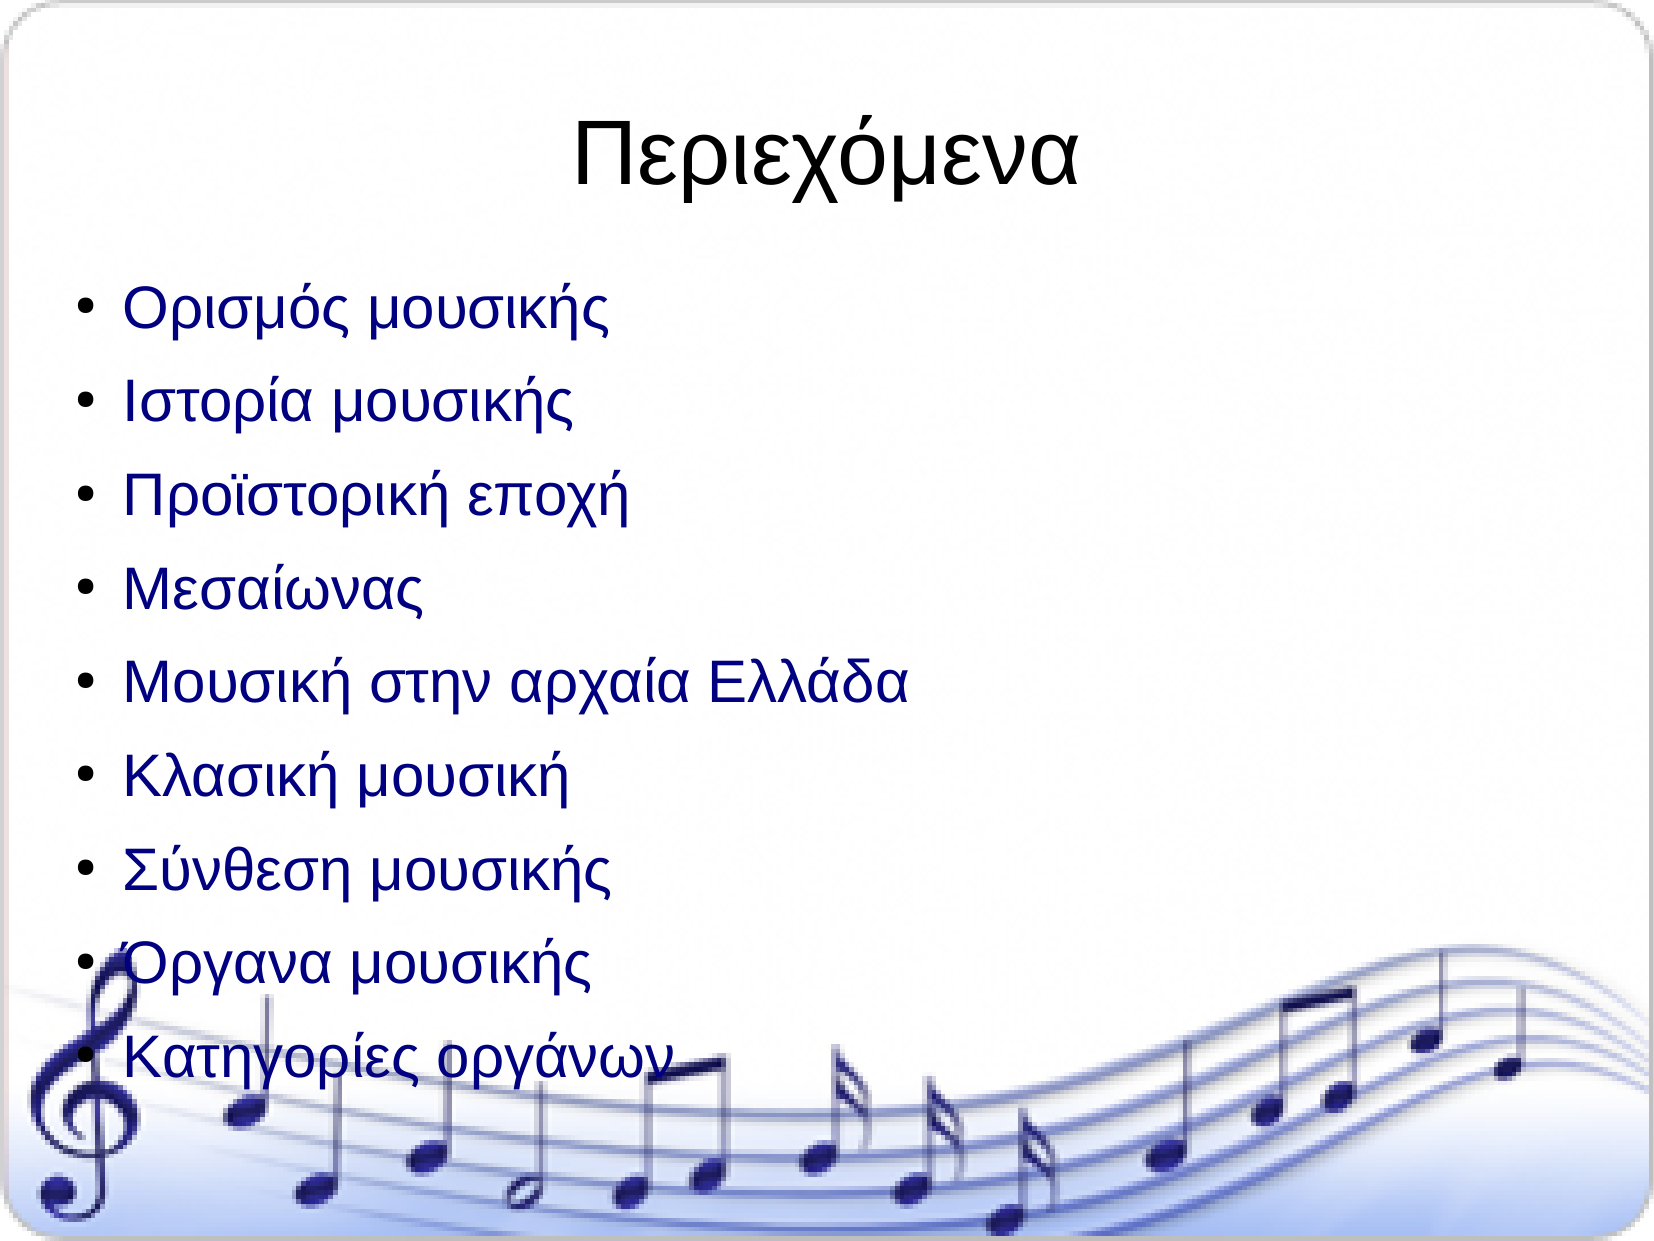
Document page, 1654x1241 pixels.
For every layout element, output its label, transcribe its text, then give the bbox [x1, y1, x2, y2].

title Περιεχόμενα [82, 49, 1571, 257]
list Ορισμός μουσικής Ιστορία μουσικής Προϊστορική εποχή Μεσαίωνας Μουσική στην αρχαία Ελλάδα Κλασική μουσική Σύνθεση μουσικής Όργανα μουσικής Κατηγoρίες οργάνων [59, 274, 1548, 1093]
picture [0, 0, 1654, 1241]
